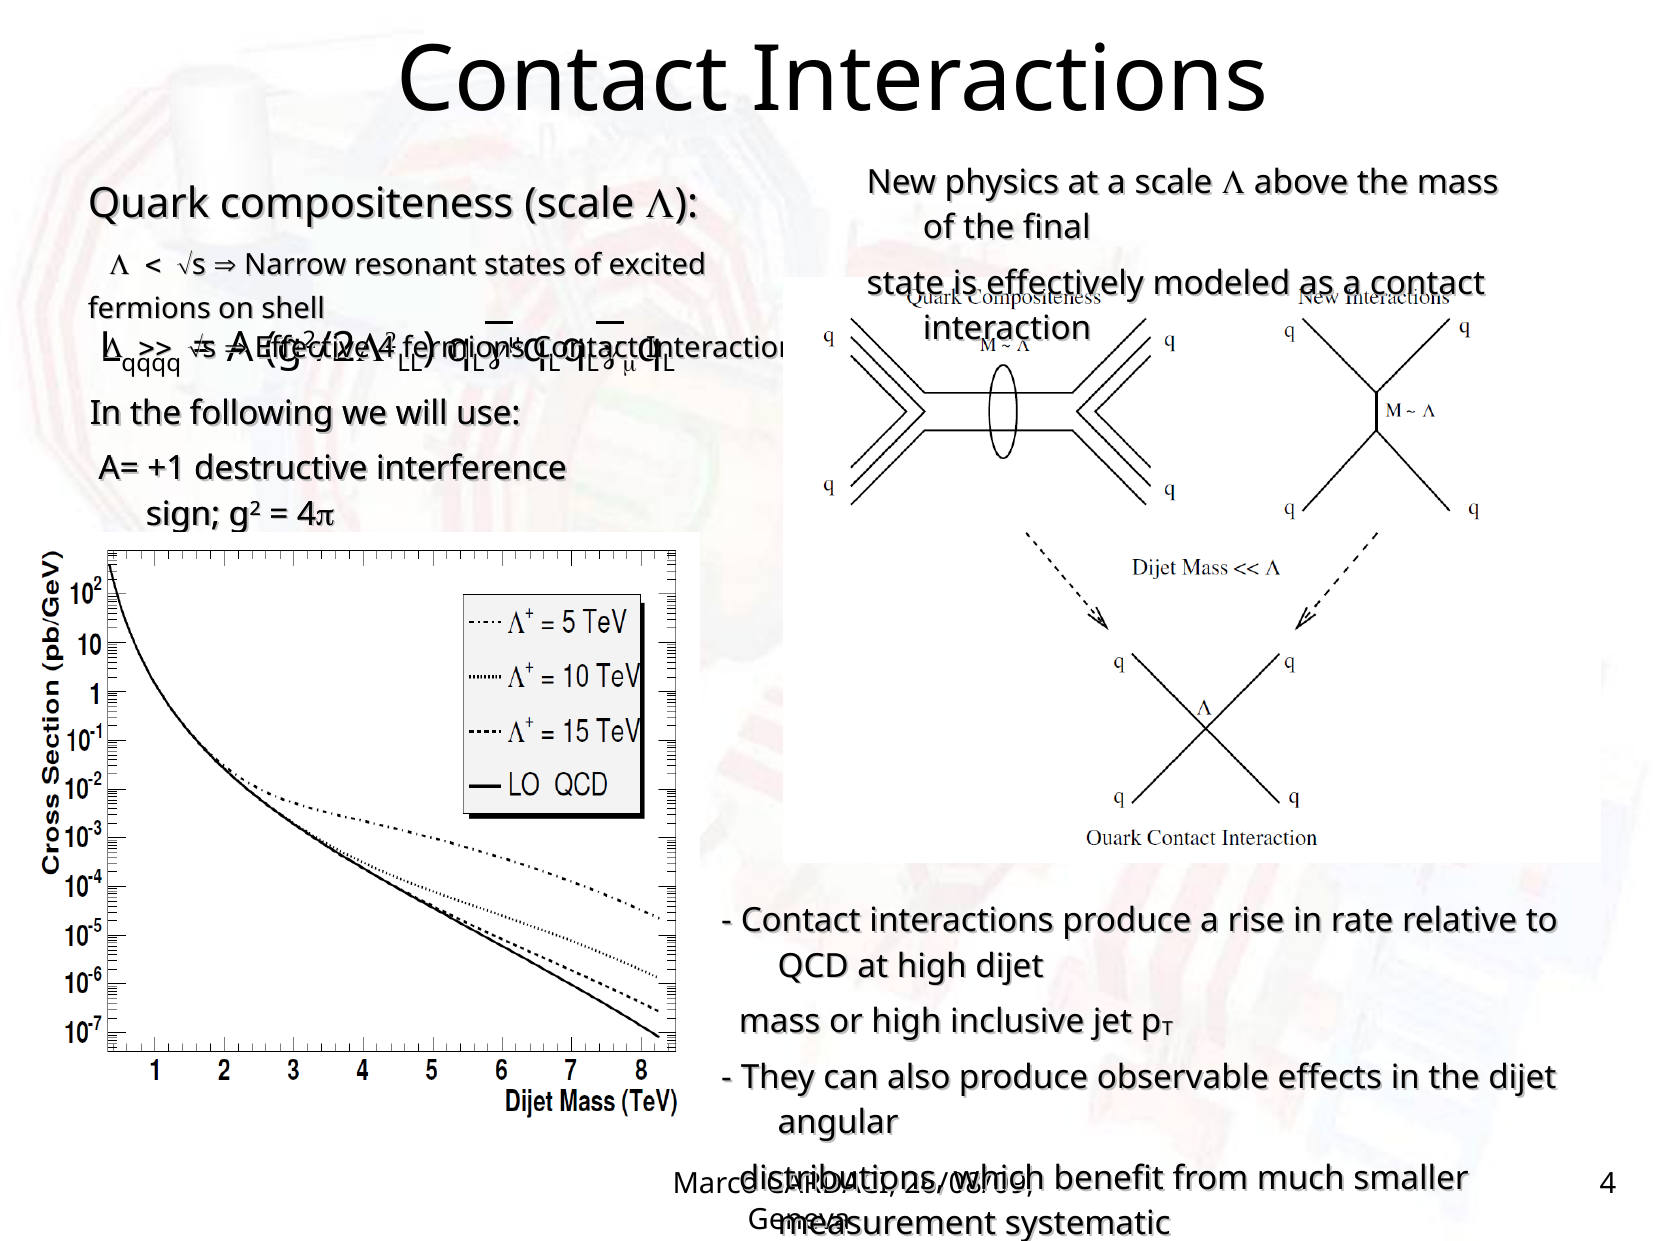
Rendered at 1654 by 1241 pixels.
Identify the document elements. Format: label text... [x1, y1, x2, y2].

text_box - Contact interactions produce a rise in rate relative to QCD at high dijet mass or high inclusive jet pT - They can also produce observable effects in the dijet angular distributions, which benefit from much smaller measurement systematic uncertainties [706, 888, 1630, 1196]
title Contact Interactions [157, 26, 1508, 146]
text_box New physics at a scale  above the mass of the final state is effectively modeled as a contact interaction [851, 150, 1536, 260]
text_box In the following we will use: A= +1 destructive interference sign; g2 = 4 [75, 380, 650, 511]
text_box Lqqqq = A (g2/2LL) qLqLqLqL [84, 338, 746, 396]
picture [0, 0, 1654, 1241]
text_box 4 [1584, 1157, 1650, 1213]
text_box Marco CARDACI, 26/08/09, Geneva [657, 1157, 1078, 1213]
text_box Quark compositeness (scale ):  < s  Narrow resonant states of excited fermions on shell  >> s  Effective 4 fermions Contact Interaction: [72, 165, 825, 338]
